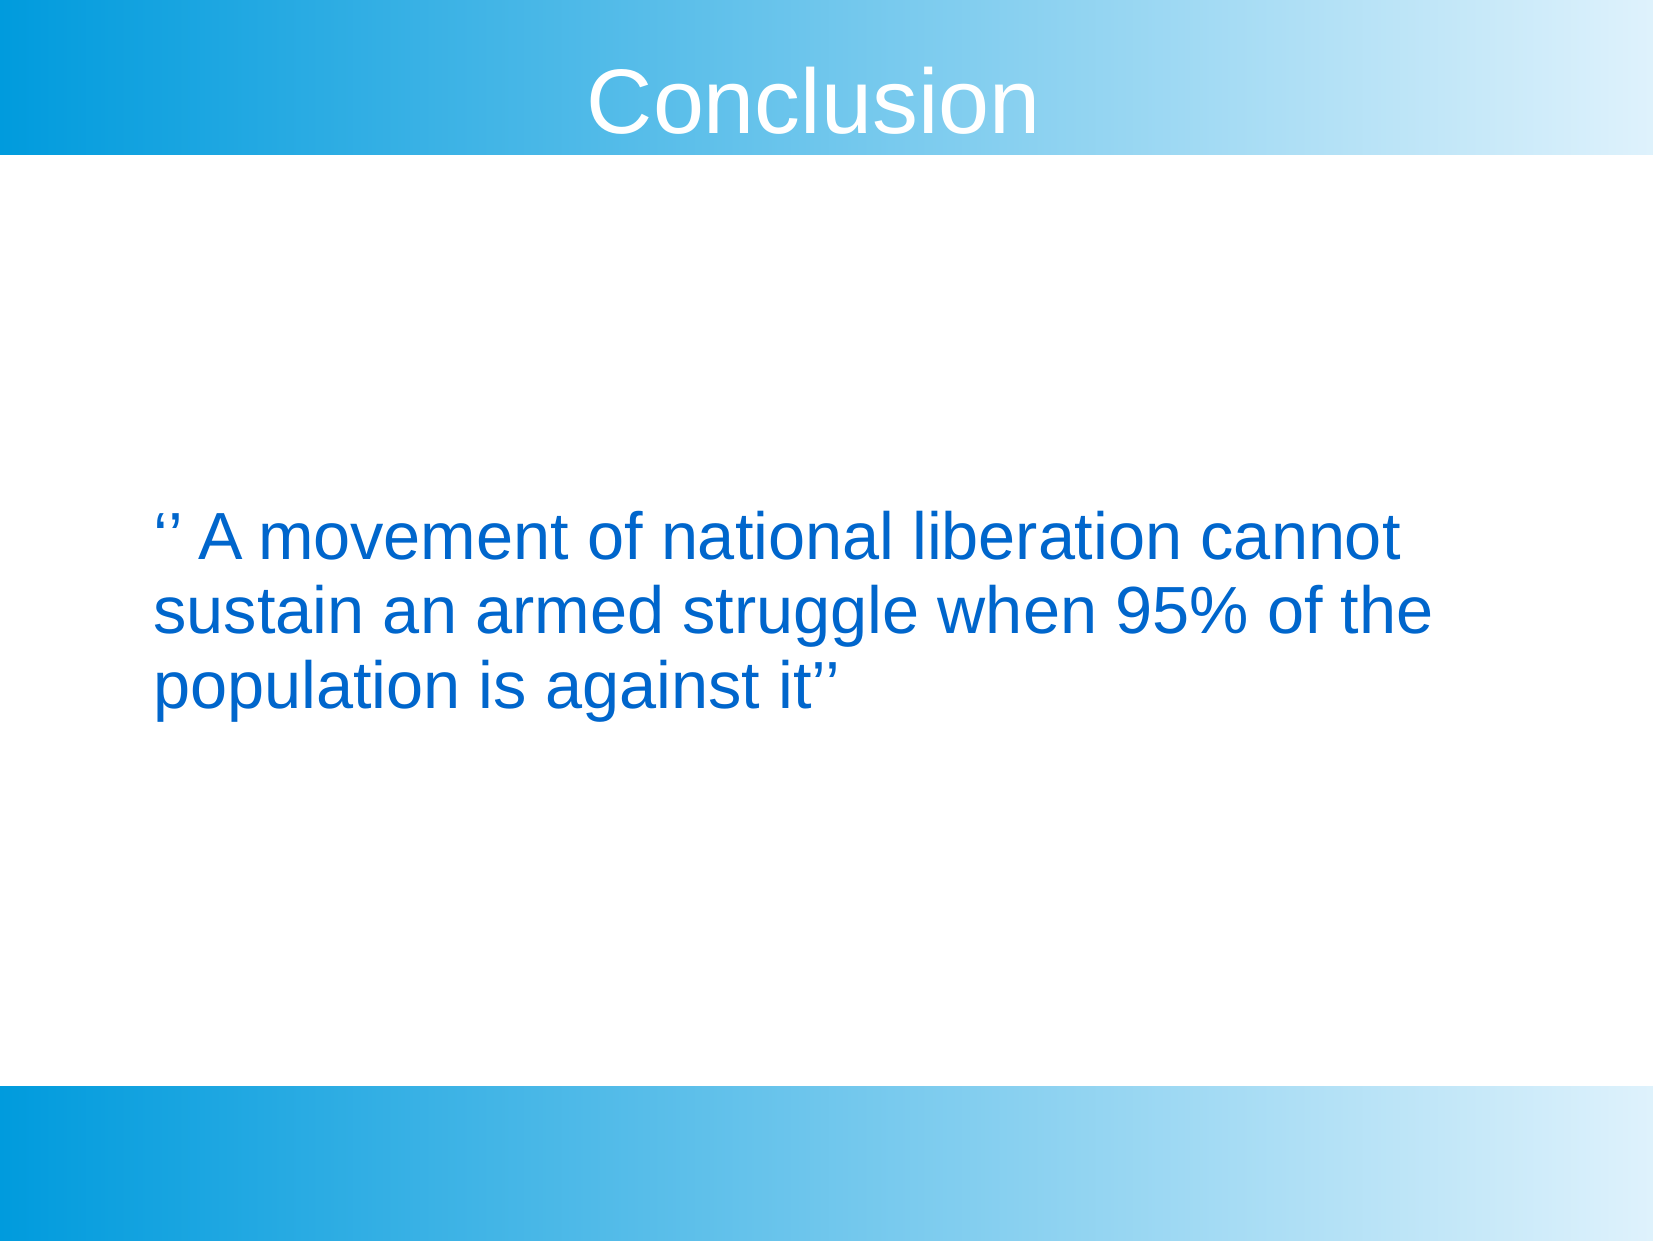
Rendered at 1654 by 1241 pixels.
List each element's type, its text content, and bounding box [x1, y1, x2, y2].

list ‘’ A movement of national liberation cannot sustain an armed struggle when 95% of the population is against it’’ [82, 290, 1571, 1010]
title Conclusion [82, 49, 1571, 155]
